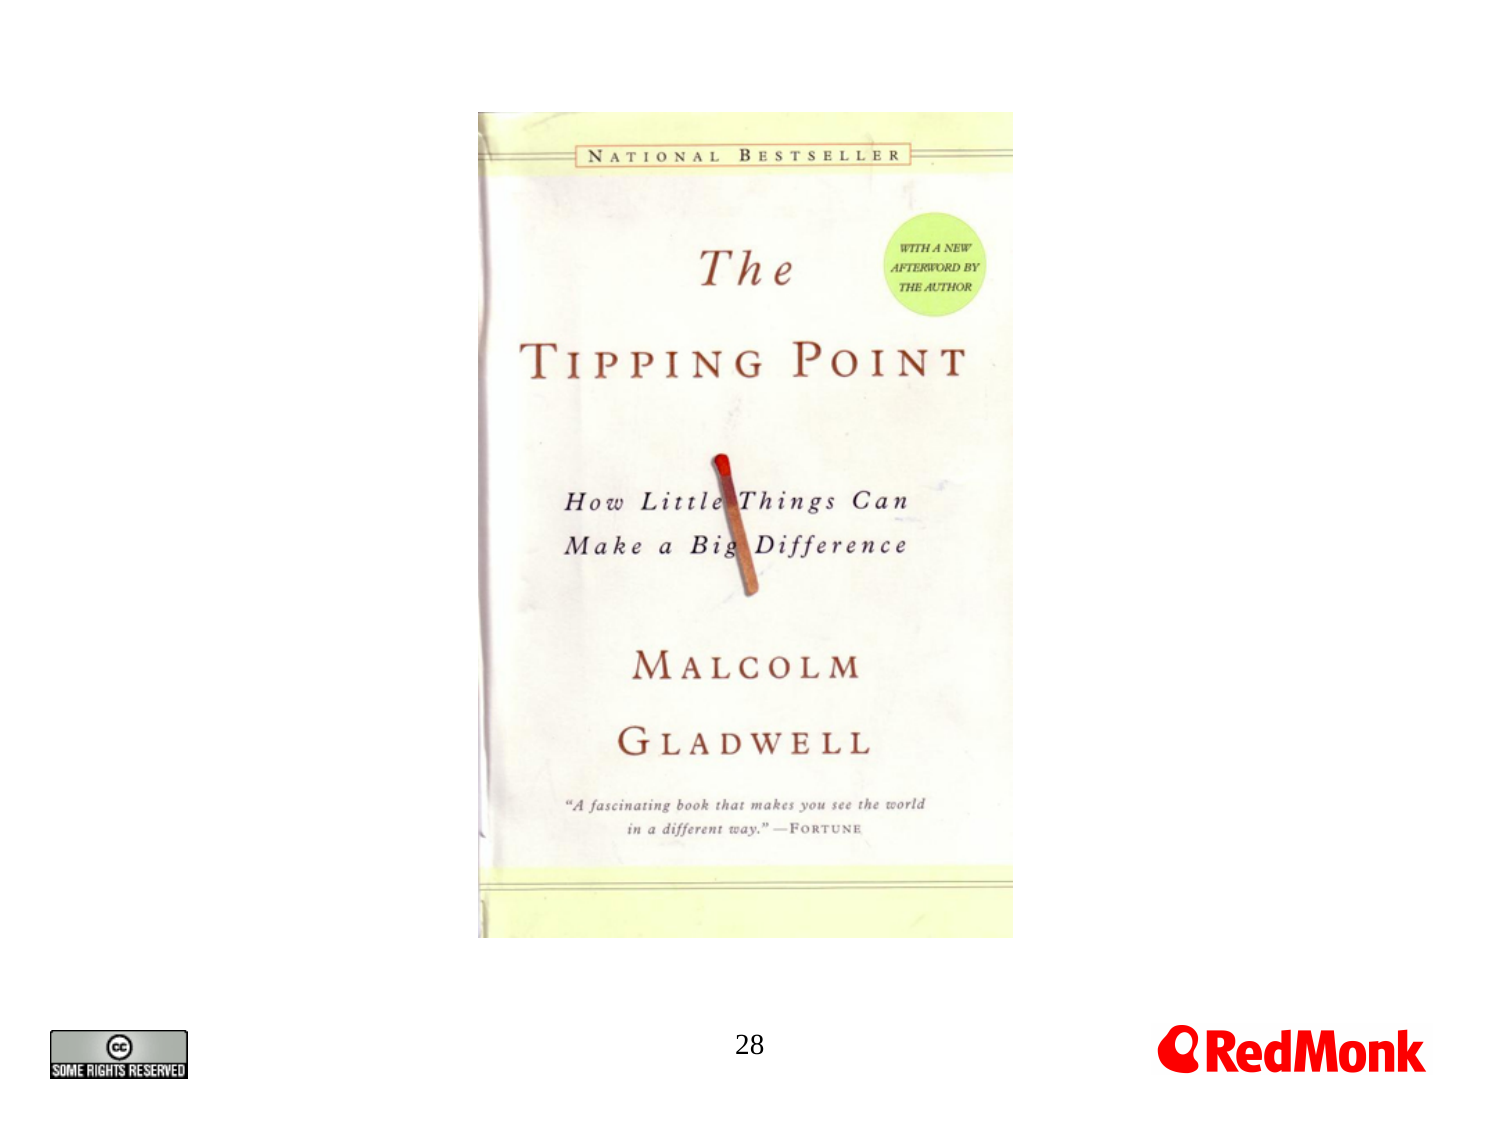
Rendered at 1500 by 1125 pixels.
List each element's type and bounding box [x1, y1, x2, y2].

picture [50, 1030, 188, 1079]
picture [1151, 1023, 1433, 1075]
picture [478, 112, 1013, 938]
